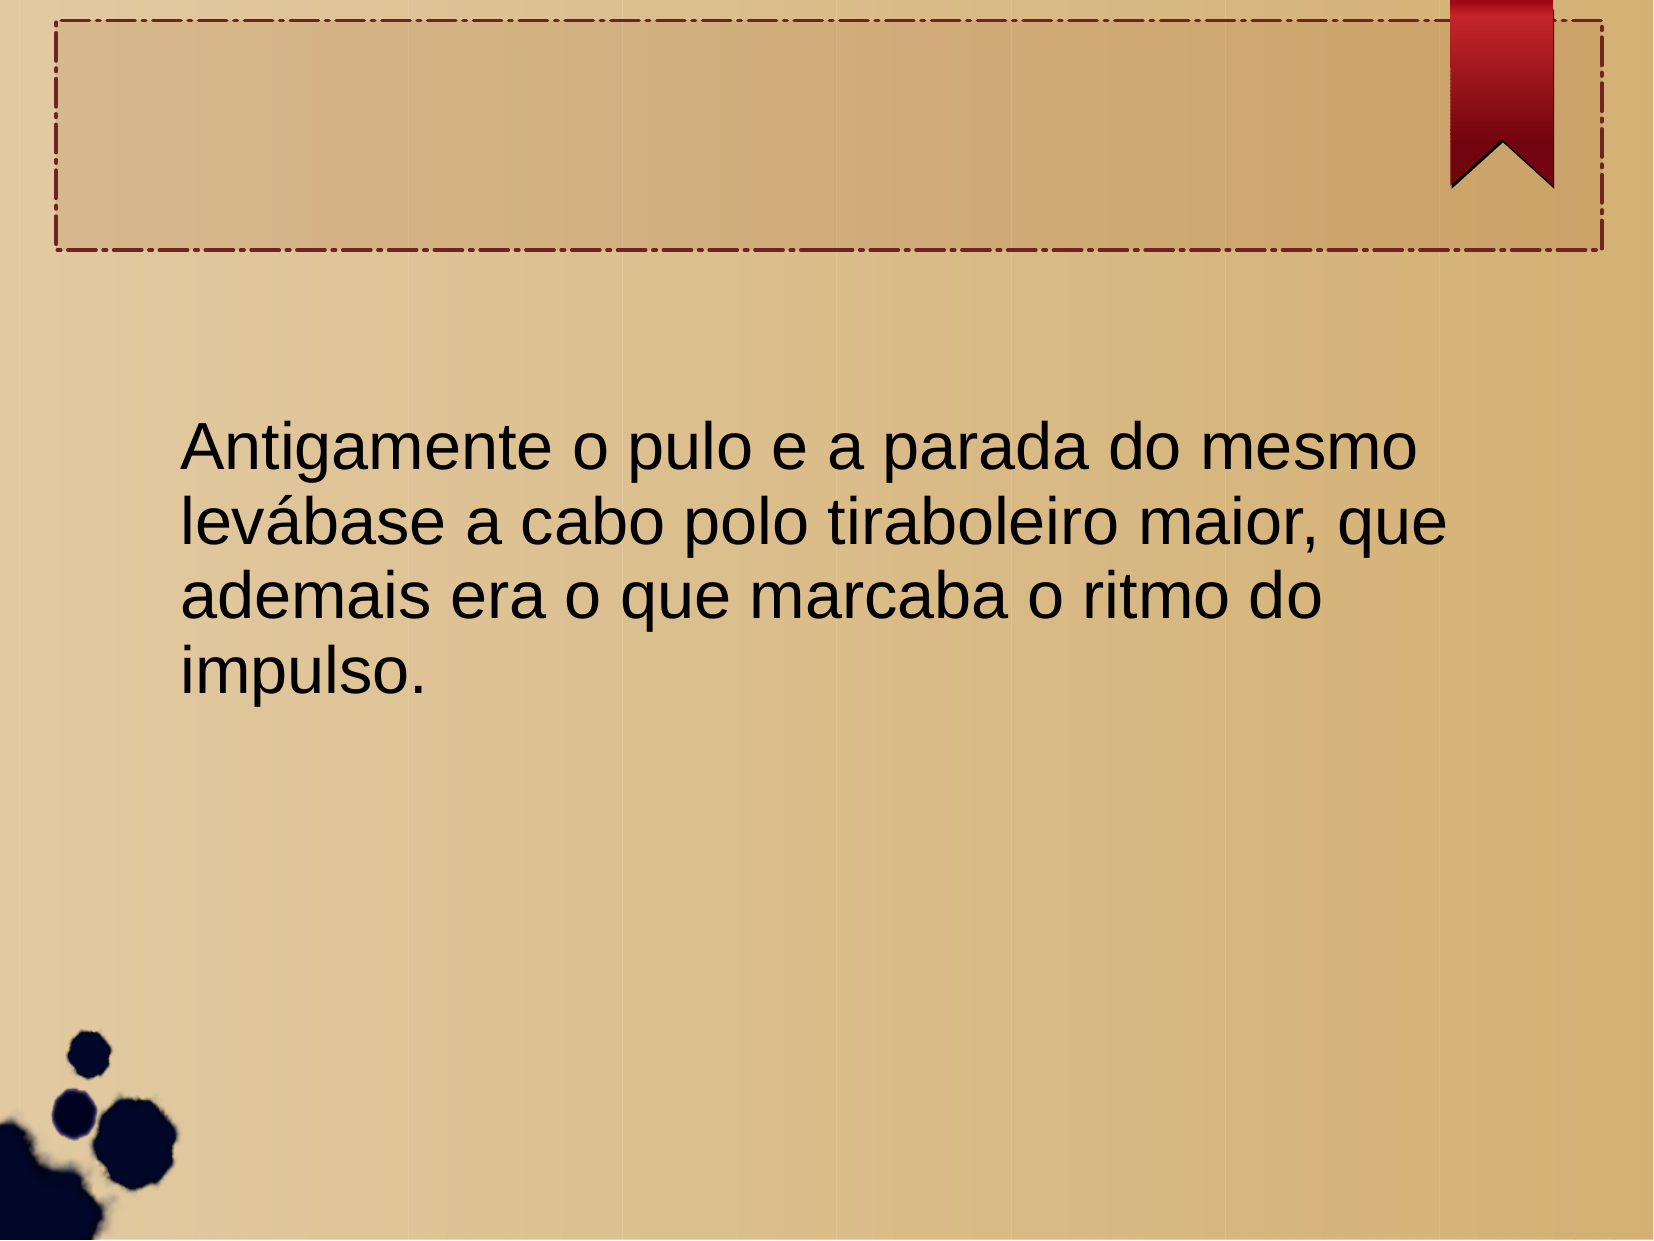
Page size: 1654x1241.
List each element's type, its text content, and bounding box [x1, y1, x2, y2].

text_box Antigamente o pulo e a parada do mesmo levábase a cabo polo tiraboleiro maior, que ademais era o que marcaba o ritmo do impulso. [165, 401, 1500, 716]
